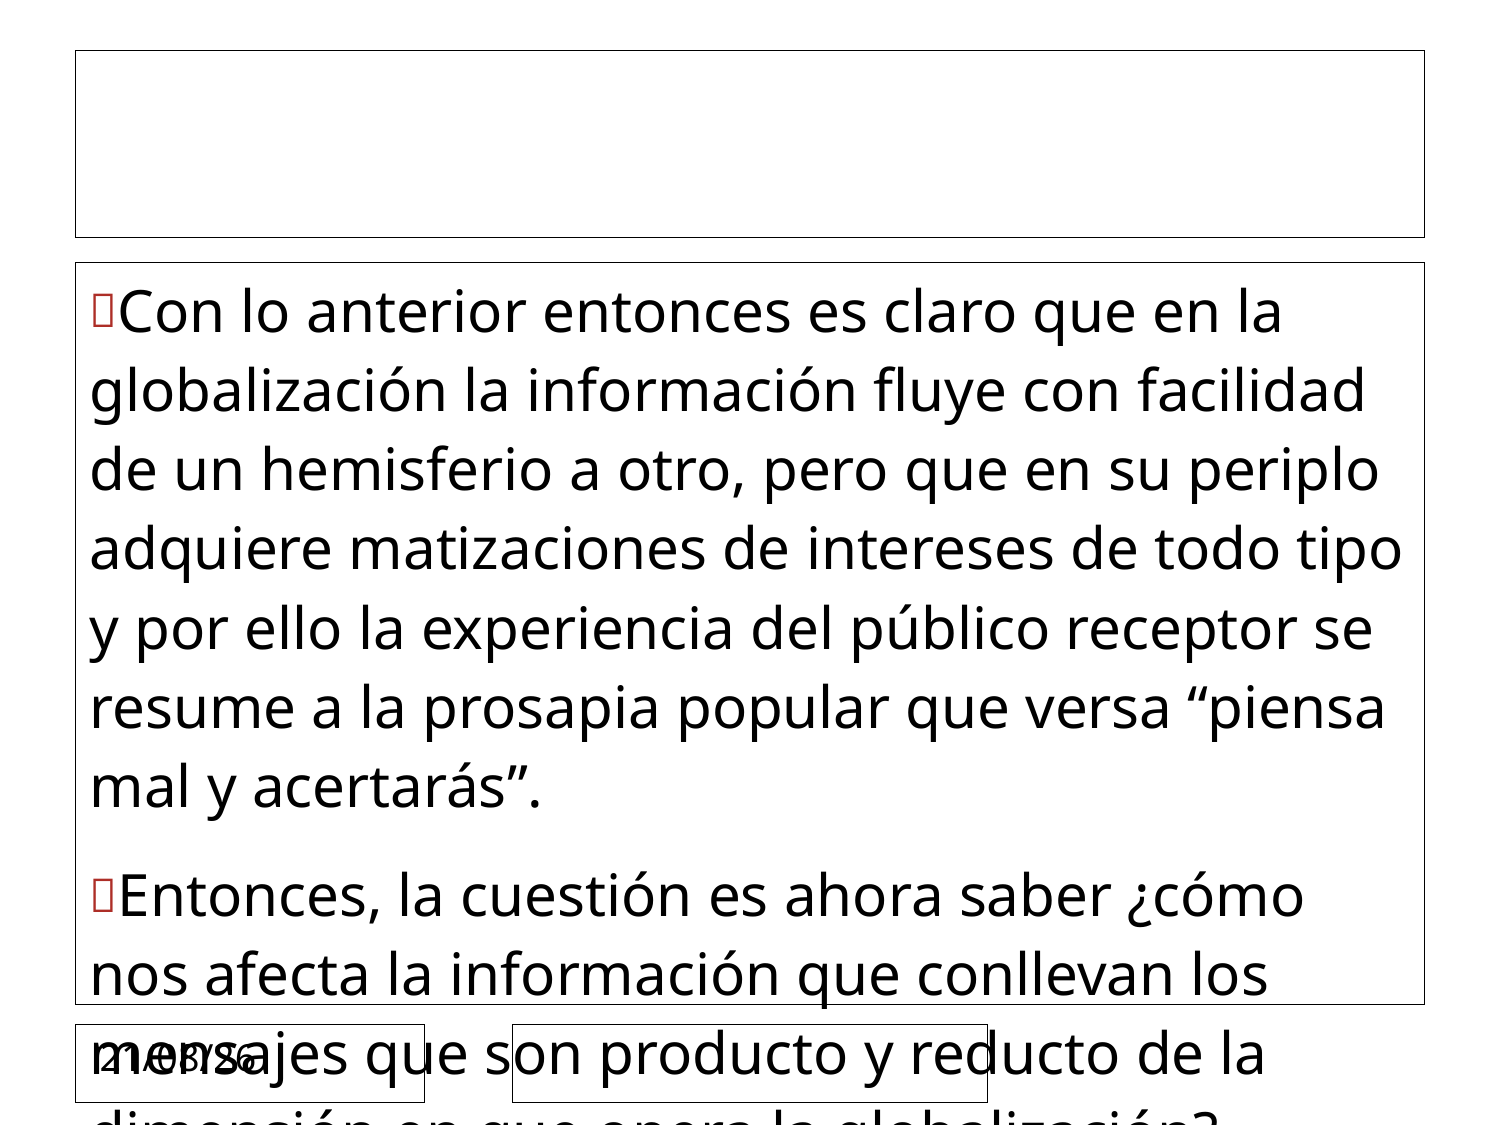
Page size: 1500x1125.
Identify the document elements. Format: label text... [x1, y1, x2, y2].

list Con lo anterior entonces es claro que en la globalización la información fluye con facilidad de un hemisferio a otro, pero que en su periplo adquiere matizaciones de intereses de todo tipo y por ello la experiencia del público receptor se resume a la prosapia popular que versa “piensa mal y acertarás”. Entonces, la cuestión es ahora saber ¿cómo nos afecta la información que conllevan los mensajes que son producto y reducto de la dimensión en que opera la globalización? [75, 262, 1425, 1005]
title [75, 50, 1425, 238]
